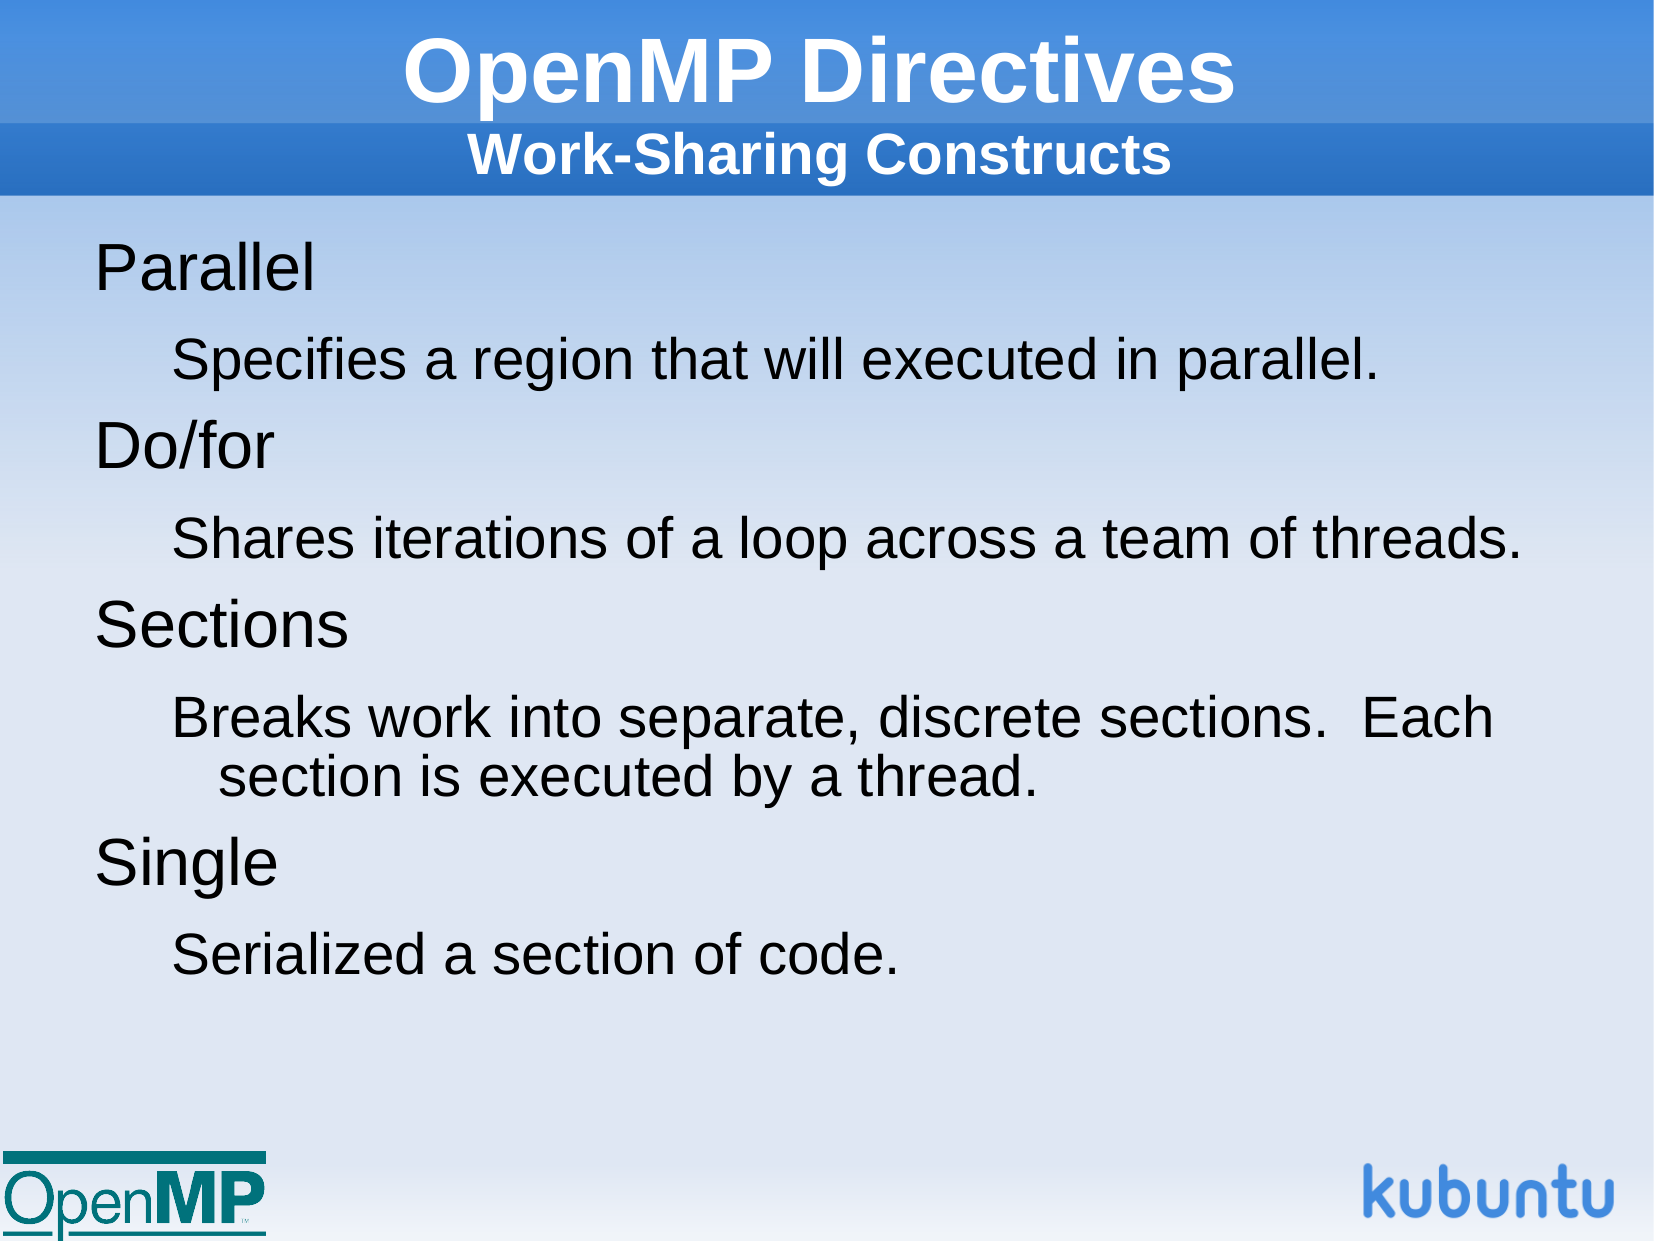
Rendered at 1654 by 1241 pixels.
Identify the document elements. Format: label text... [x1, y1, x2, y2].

list Parallel Specifies a region that will executed in parallel. Do/for Shares iterations of a loop across a team of threads. Sections Breaks work into separate, discrete sections. Each section is executed by a thread. Single Serialized a section of code. [76, 236, 1565, 1140]
title OpenMP Directives Work-Sharing Constructs [76, 7, 1565, 200]
picture [0, 0, 1654, 1241]
